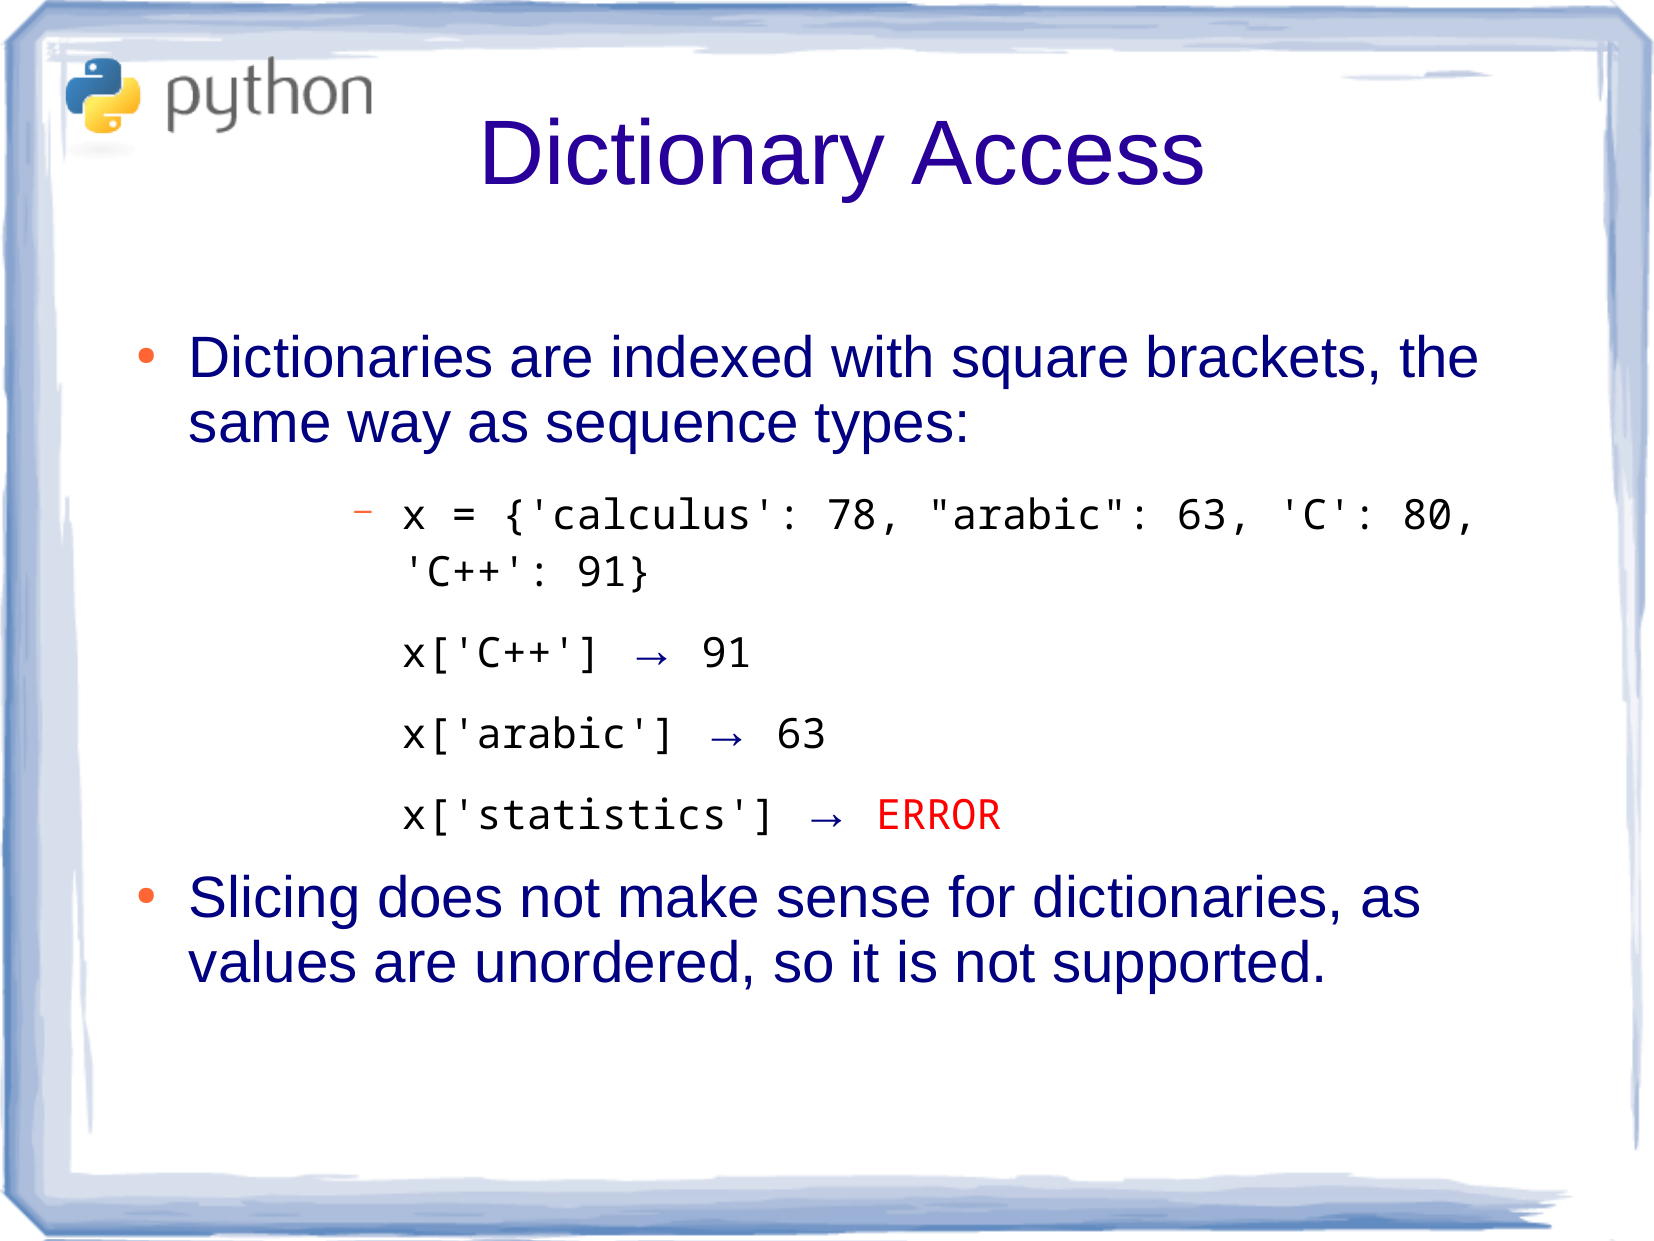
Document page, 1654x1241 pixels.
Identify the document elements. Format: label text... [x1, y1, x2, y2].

picture [0, 0, 1654, 1241]
title Dictionary Access [82, 49, 1571, 257]
list Dictionaries are indexed with square brackets, the same way as sequence types: x = {'calculus': 78, "arabic": 63, 'C': 80, 'C++': 91} x['C++'] → 91 x['arabic'] → 63 x['statistics'] → ERROR Slicing does not make sense for dictionaries, as values are unordered, so it is not supported. [118, 324, 1571, 990]
